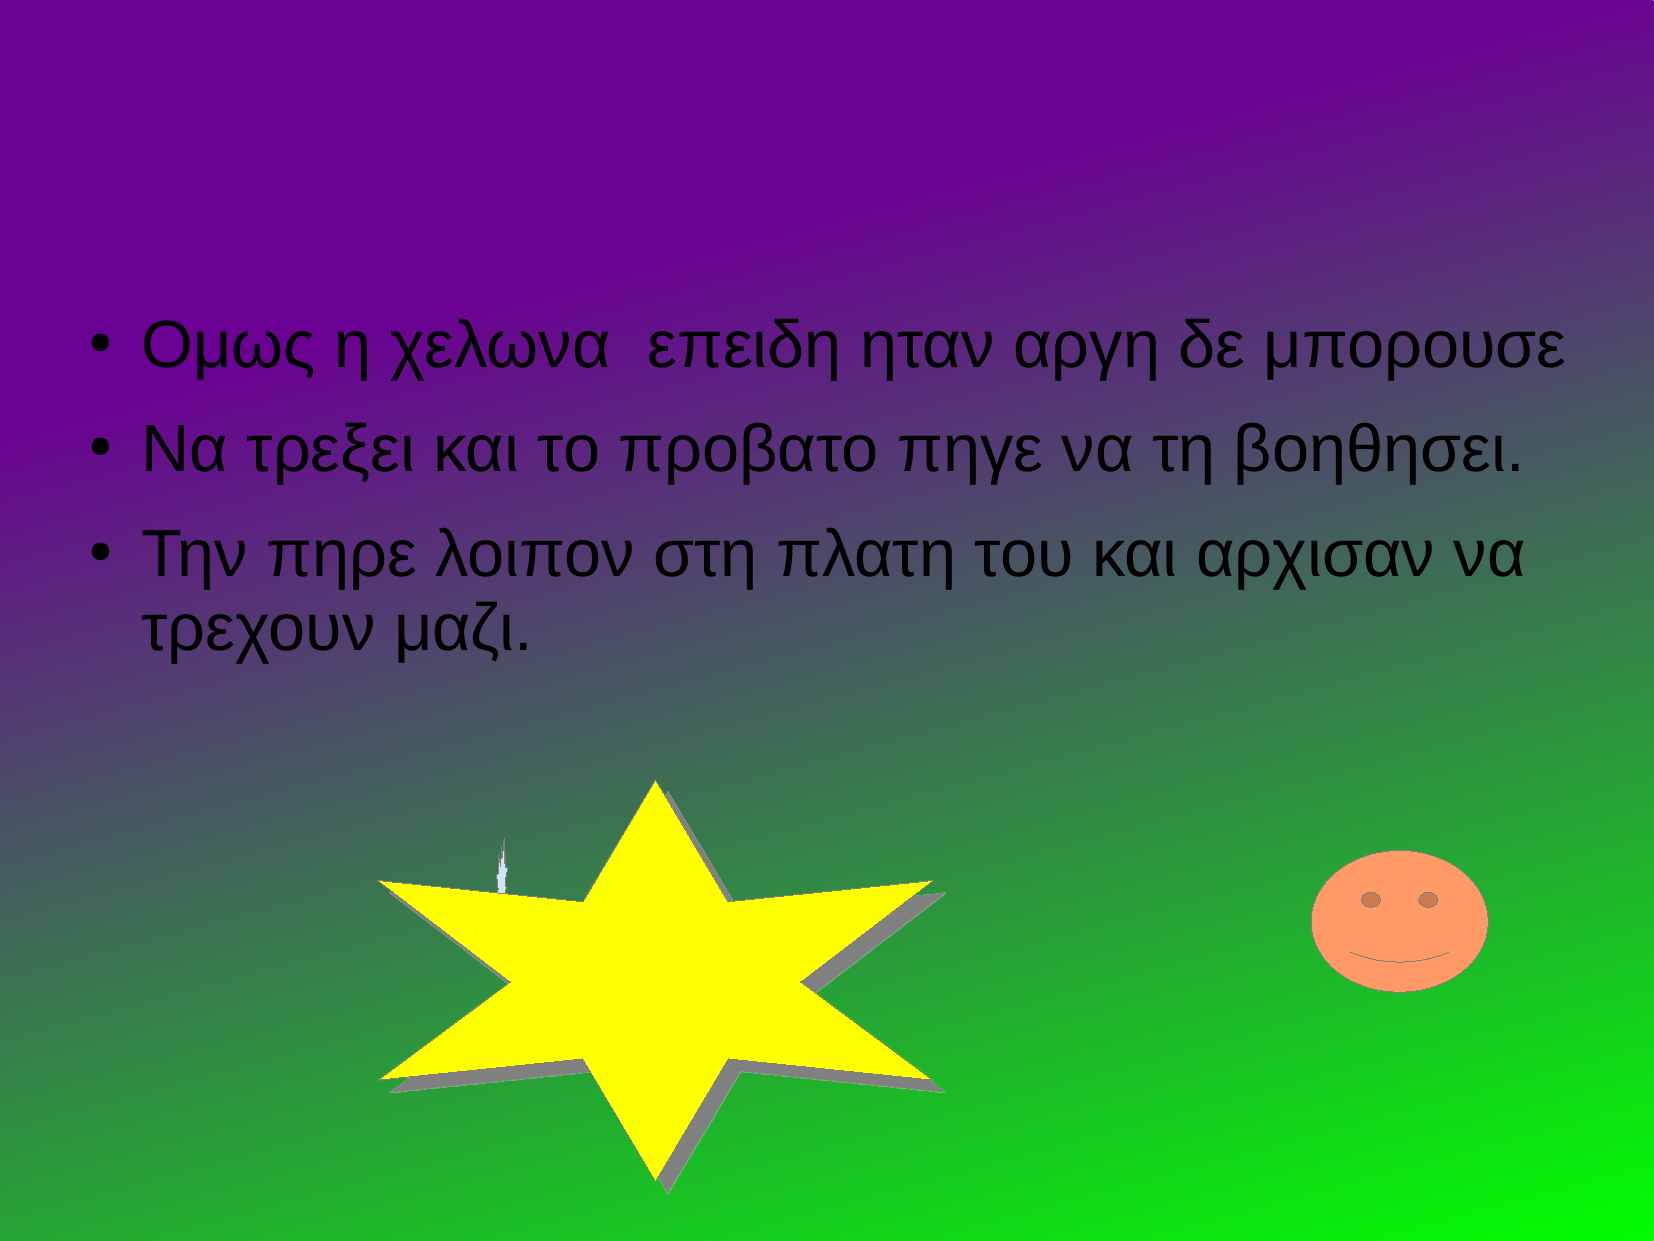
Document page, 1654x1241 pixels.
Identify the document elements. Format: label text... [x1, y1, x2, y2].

text_box [377, 779, 934, 1182]
list Ομως η χελωνα επειδη ηταν αργη δε μπορουσε Να τρεξει και το προβατο πηγε να τη βοηθησει. Την πηρε λοιπον στη πλατη του και αρχισαν να τρεχουν μαζι. [70, 307, 1583, 1027]
text_box [1311, 850, 1489, 993]
